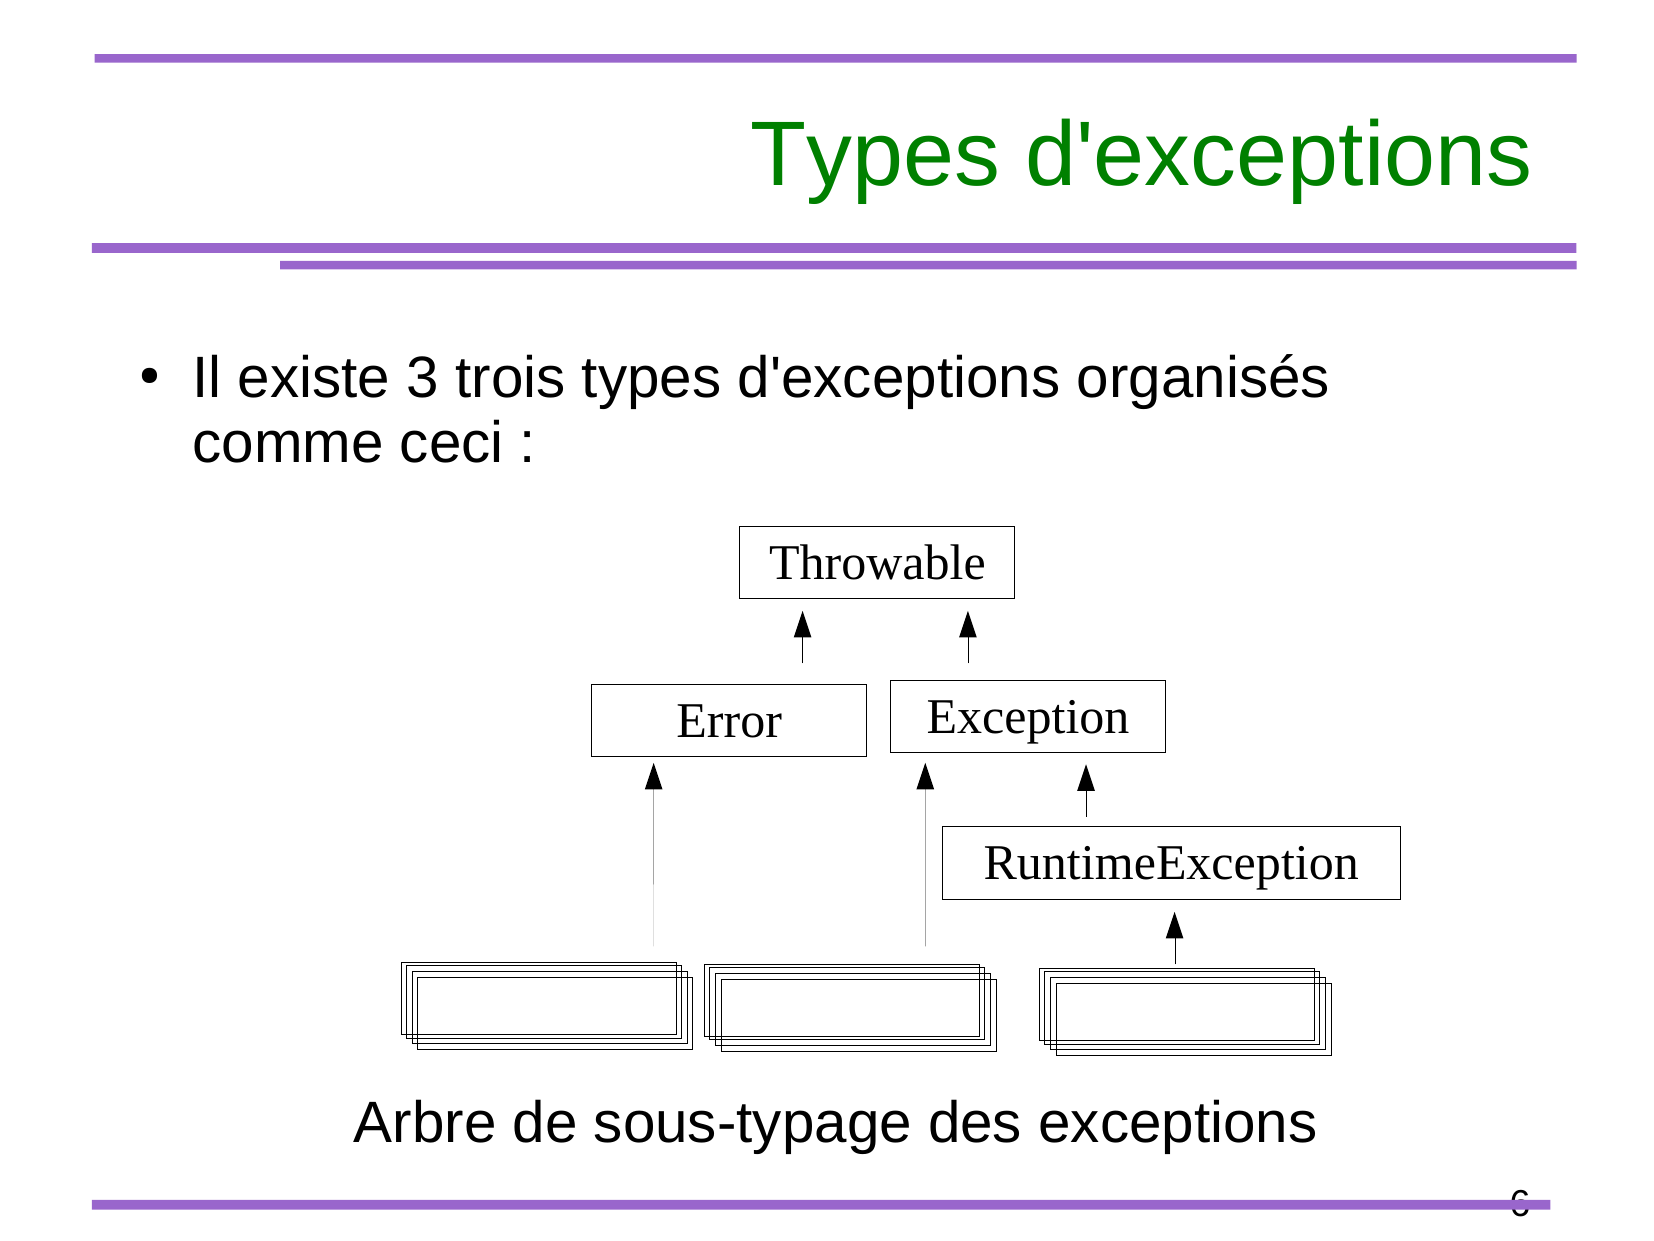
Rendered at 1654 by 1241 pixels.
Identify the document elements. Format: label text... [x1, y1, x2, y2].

text_box Exception [890, 680, 1166, 753]
title Types d'exceptions [121, 49, 1534, 257]
text_box Throwable [739, 526, 1015, 599]
text_box RuntimeException [942, 826, 1401, 900]
text_box Error [591, 684, 867, 757]
list Il existe 3 trois types d'exceptions organisés comme ceci : Arbre de sous-typage des exceptions [121, 344, 1534, 1155]
